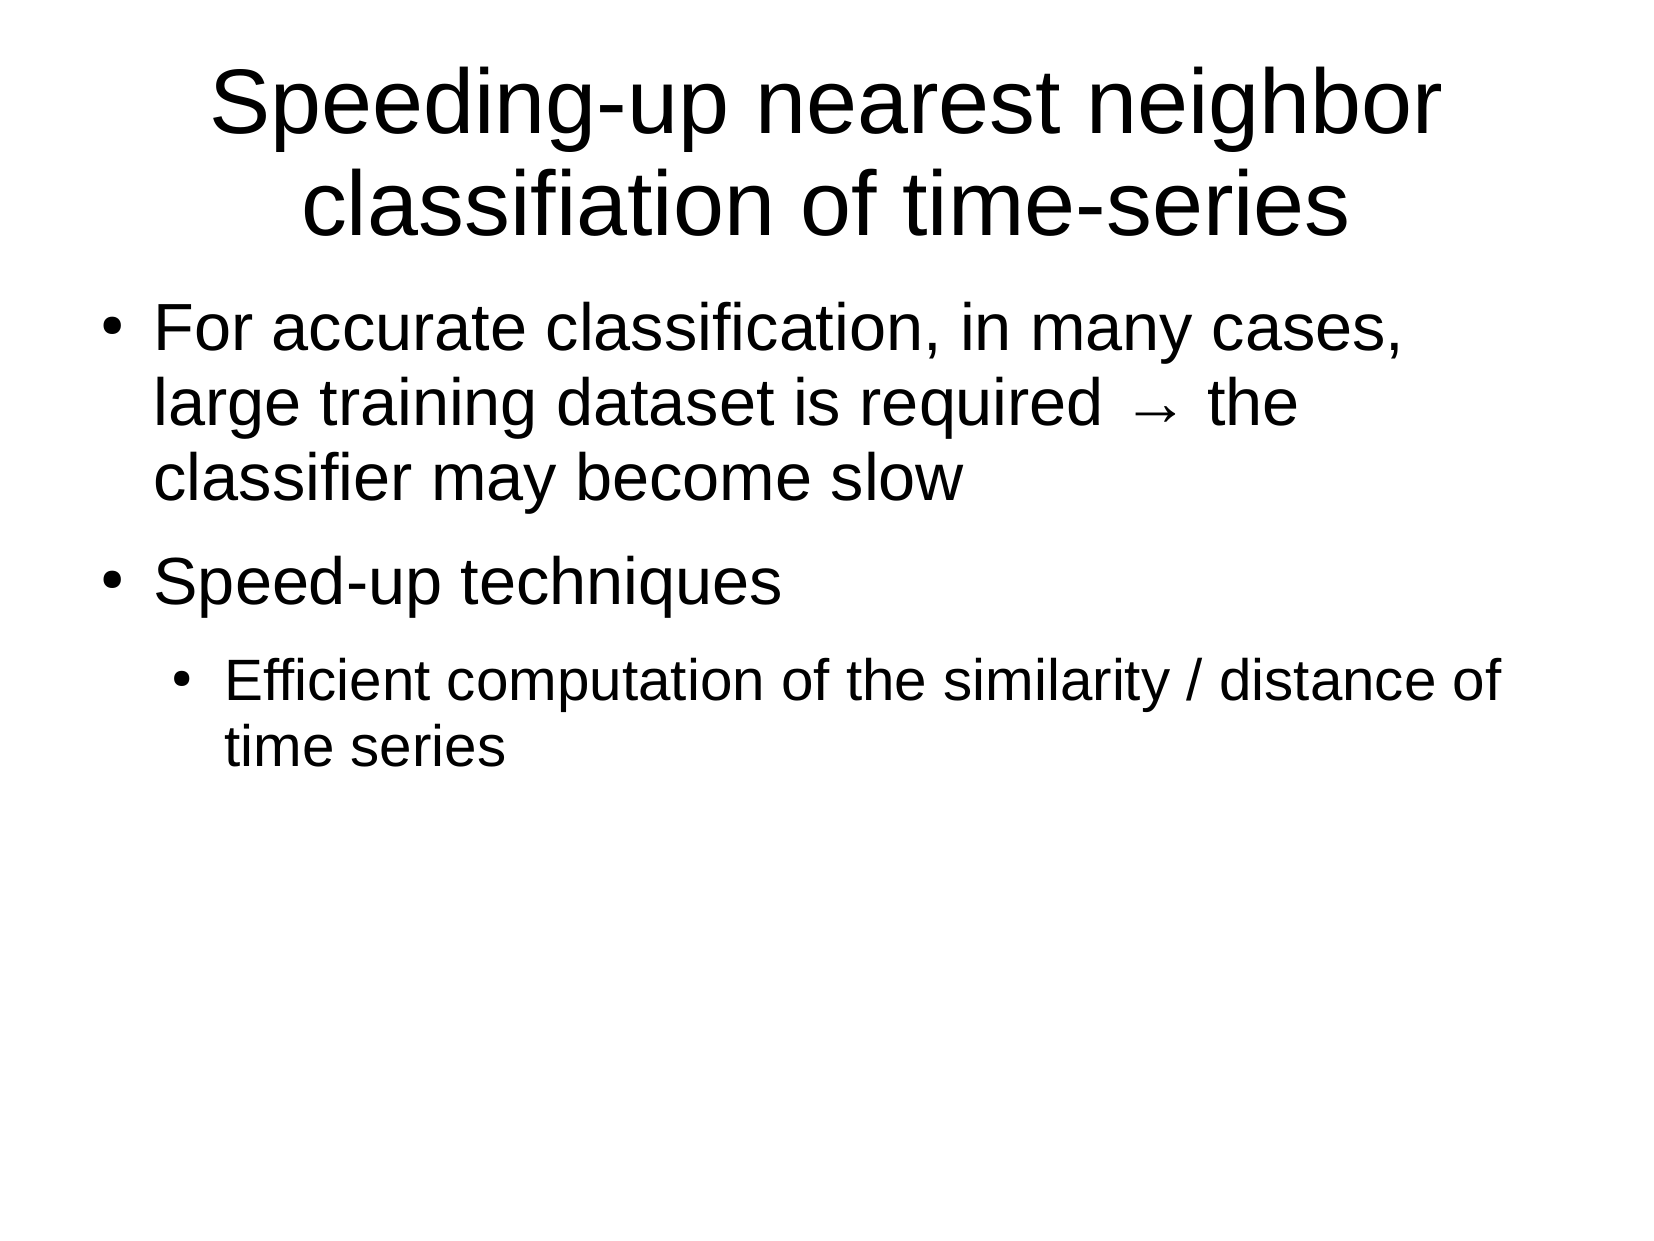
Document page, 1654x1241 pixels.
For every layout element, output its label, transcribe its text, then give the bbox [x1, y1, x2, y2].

list For accurate classification, in many cases, large training dataset is required → the classifier may become slow Speed-up techniques Efficient computation of the similarity / distance of time series [82, 290, 1571, 1109]
title Speeding-up nearest neighbor classifiation of time-series [82, 49, 1571, 257]
